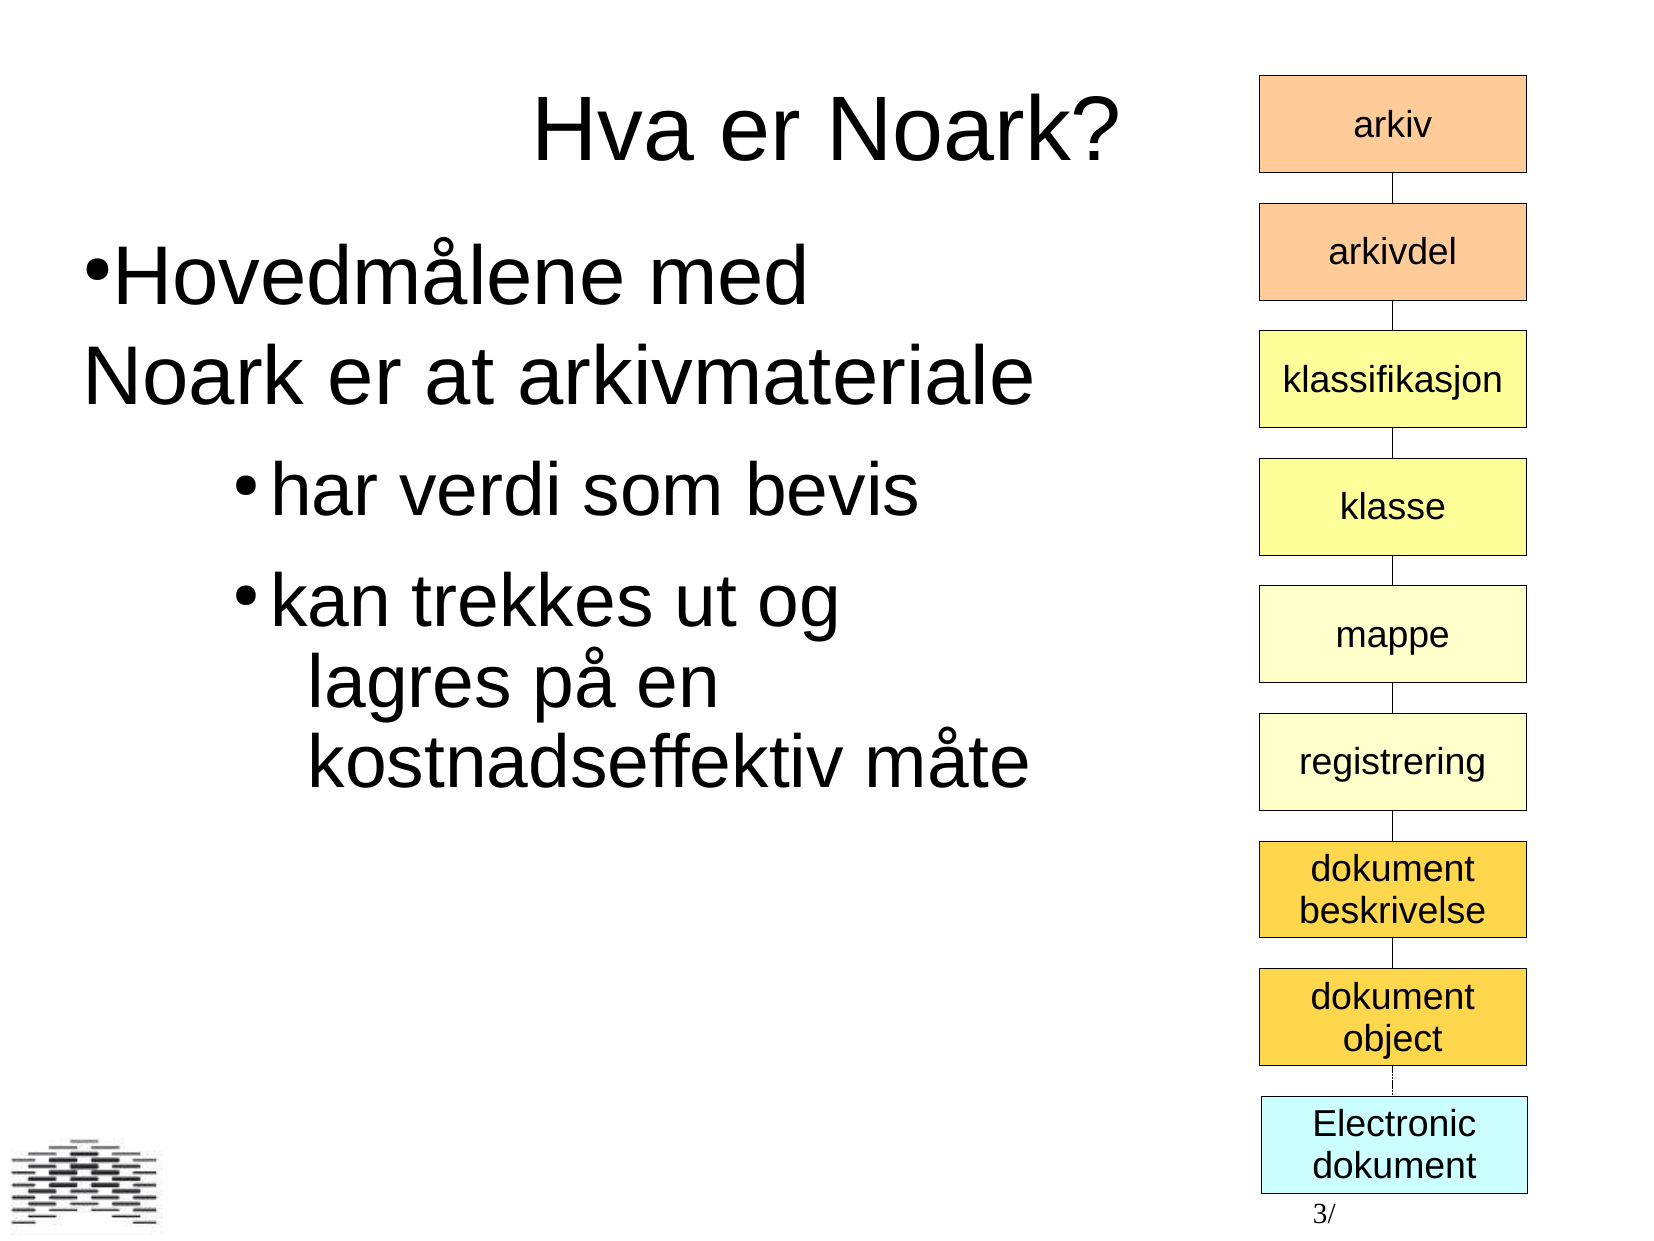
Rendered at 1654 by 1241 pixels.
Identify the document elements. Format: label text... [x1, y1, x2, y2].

text_box dokument beskrivelse [1259, 841, 1527, 938]
list Hovedmålene med Noark er at arkivmateriale har verdi som bevis kan trekkes ut og lagres på en kostnadseffektiv måte [82, 221, 1051, 1160]
text_box klassifikasjon [1259, 330, 1527, 428]
text_box registrering [1259, 713, 1527, 811]
text_box arkivdel [1259, 203, 1527, 301]
text_box dokument object [1259, 968, 1527, 1066]
text_box Electronic dokument [1261, 1096, 1528, 1194]
text_box arkiv [1259, 75, 1527, 173]
title Hva er Noark? [82, 49, 1571, 199]
text_box mappe [1259, 585, 1527, 683]
text_box klasse [1259, 458, 1527, 556]
